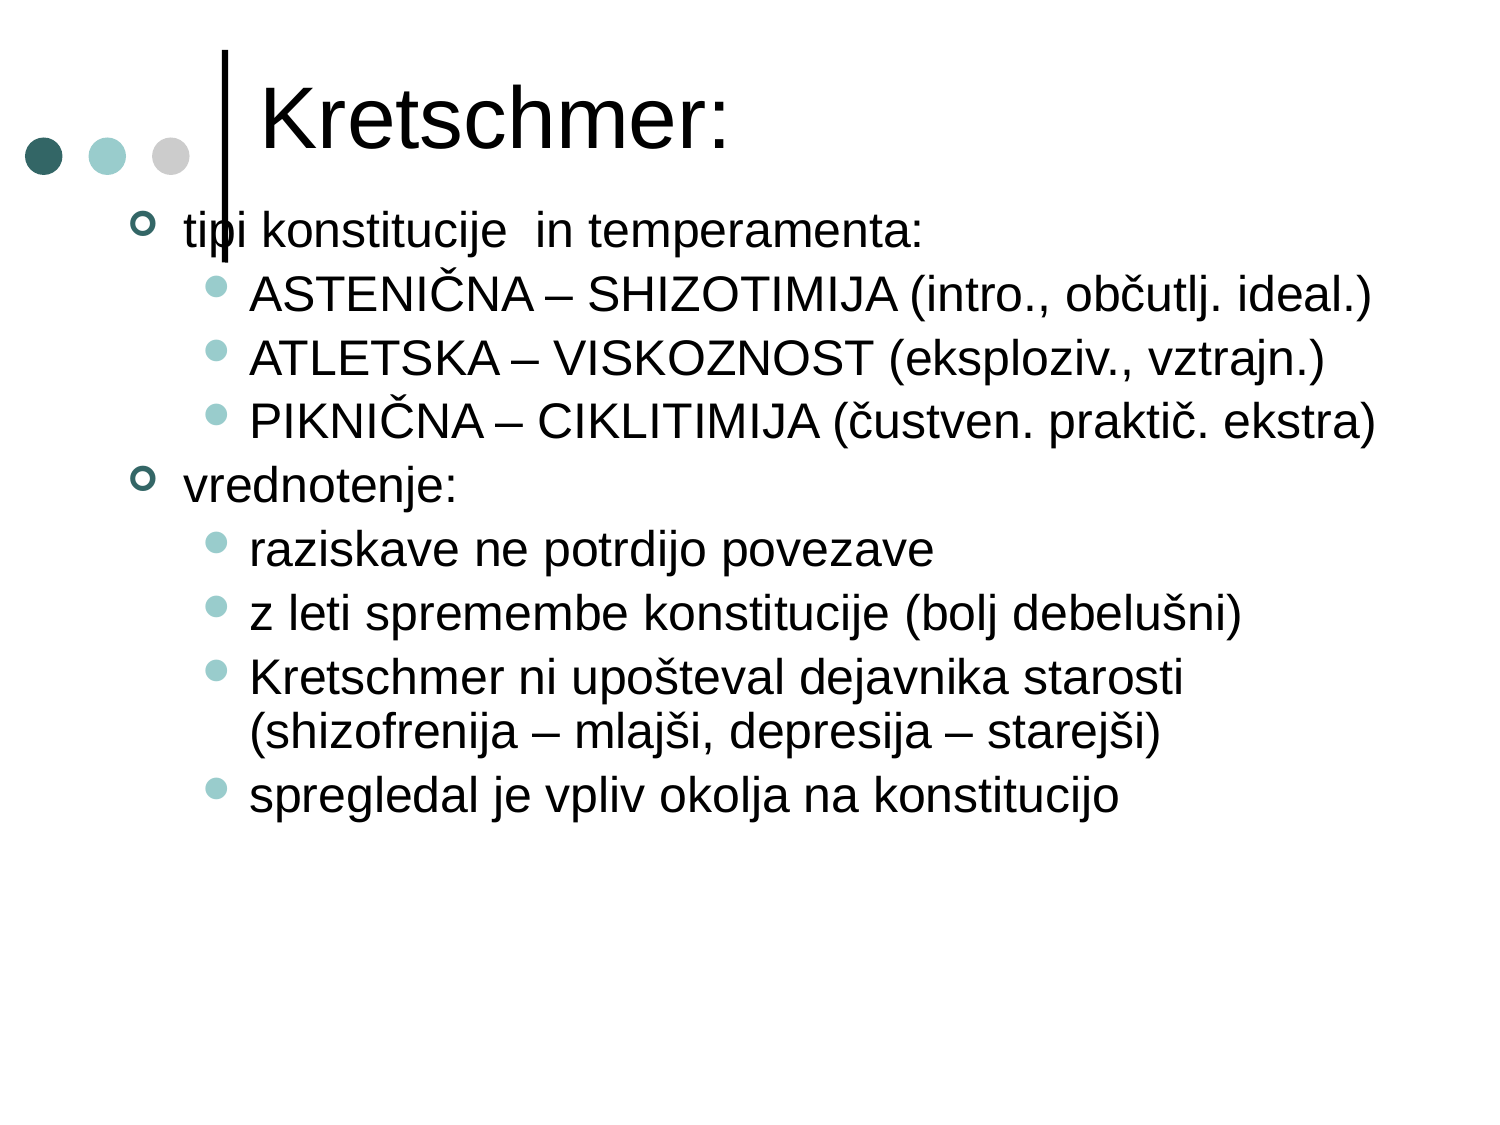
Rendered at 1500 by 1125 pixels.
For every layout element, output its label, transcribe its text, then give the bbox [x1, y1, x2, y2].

title Kretschmer: [147, 54, 1423, 172]
list tipi konstitucije in temperamenta: ASTENIČNA – SHIZOTIMIJA (intro., občutlj. ideal.) ATLETSKA – VISKOZNOST (eksploziv., vztrajn.) PIKNIČNA – CIKLITIMIJA (čustven. praktič. ekstra) vrednotenje: raziskave ne potrdijo povezave z leti spremembe konstitucije (bolj debelušni) Kretschmer ni upošteval dejavnika starosti (shizofrenija – mlajši, depresija – starejši) spregledal je vpliv okolja na konstitucijo [112, 196, 1450, 949]
